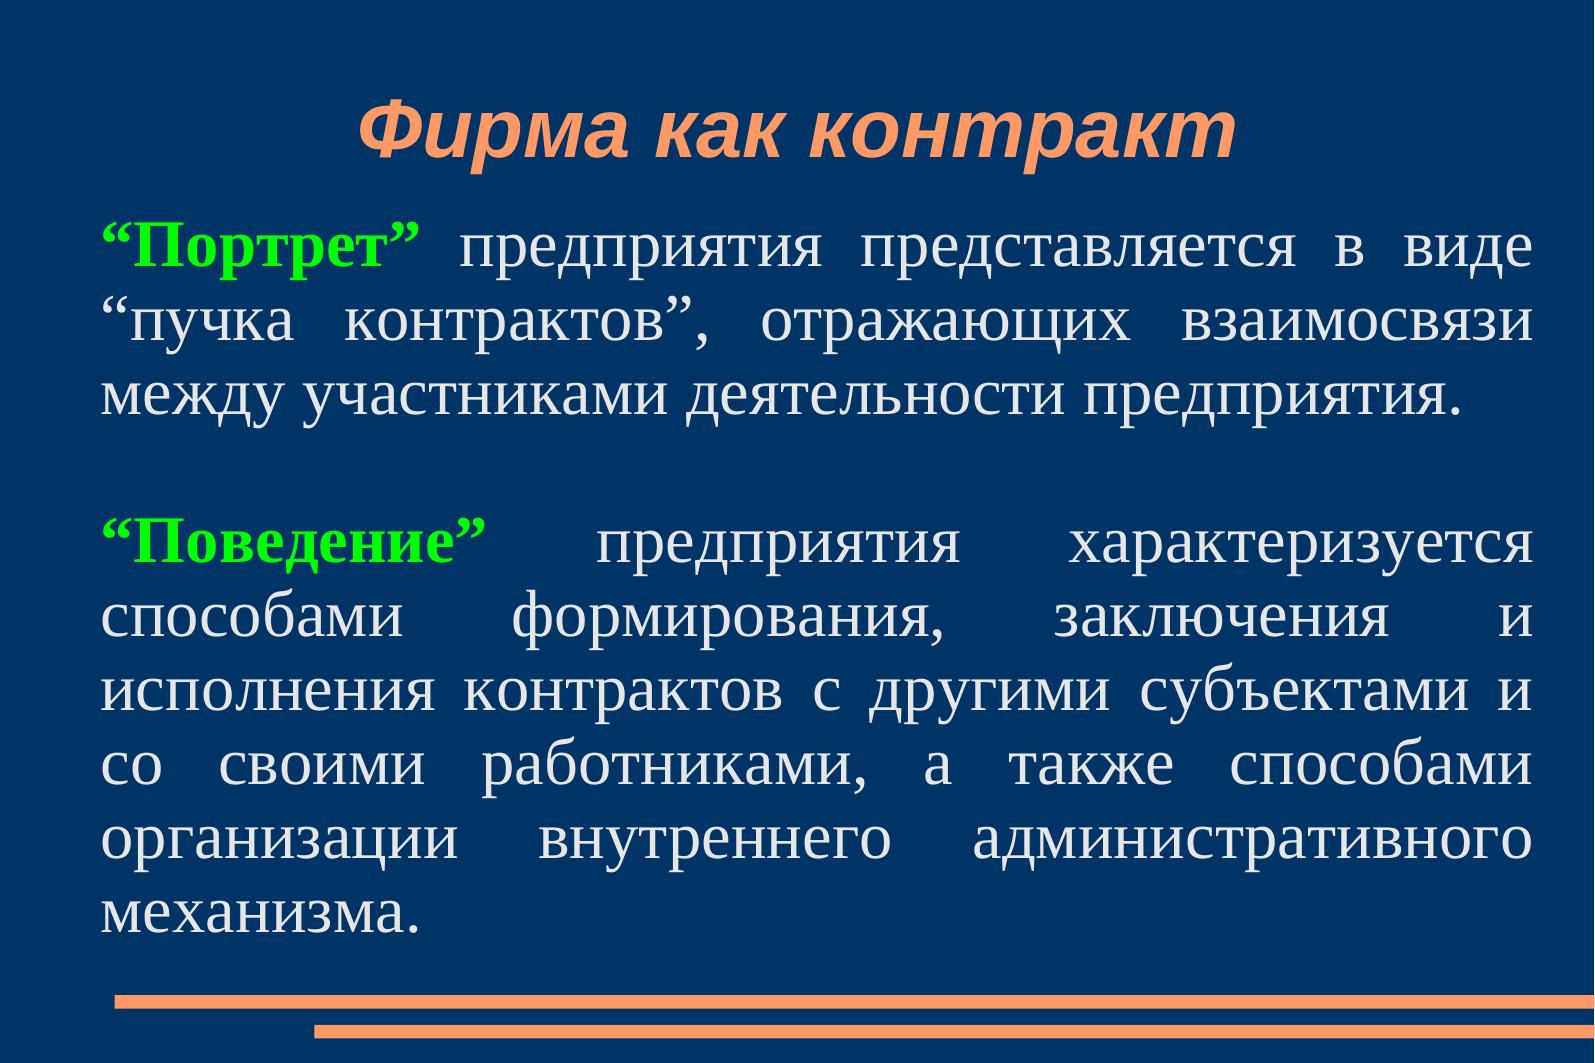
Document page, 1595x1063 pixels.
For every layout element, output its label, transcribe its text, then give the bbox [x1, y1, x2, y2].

title Фирма как контракт [117, 39, 1479, 206]
list “Портрет” предприятия представляется в виде “пучка контрактов”, отражающих взаимосвязи между участниками деятельности предприятия. “Поведение” предприятия характеризуется способами формирования, заключения и исполнения контрактов с другими субъектами и со своими работниками, а также способами организации внутреннего административного механизма. [29, 206, 1536, 975]
